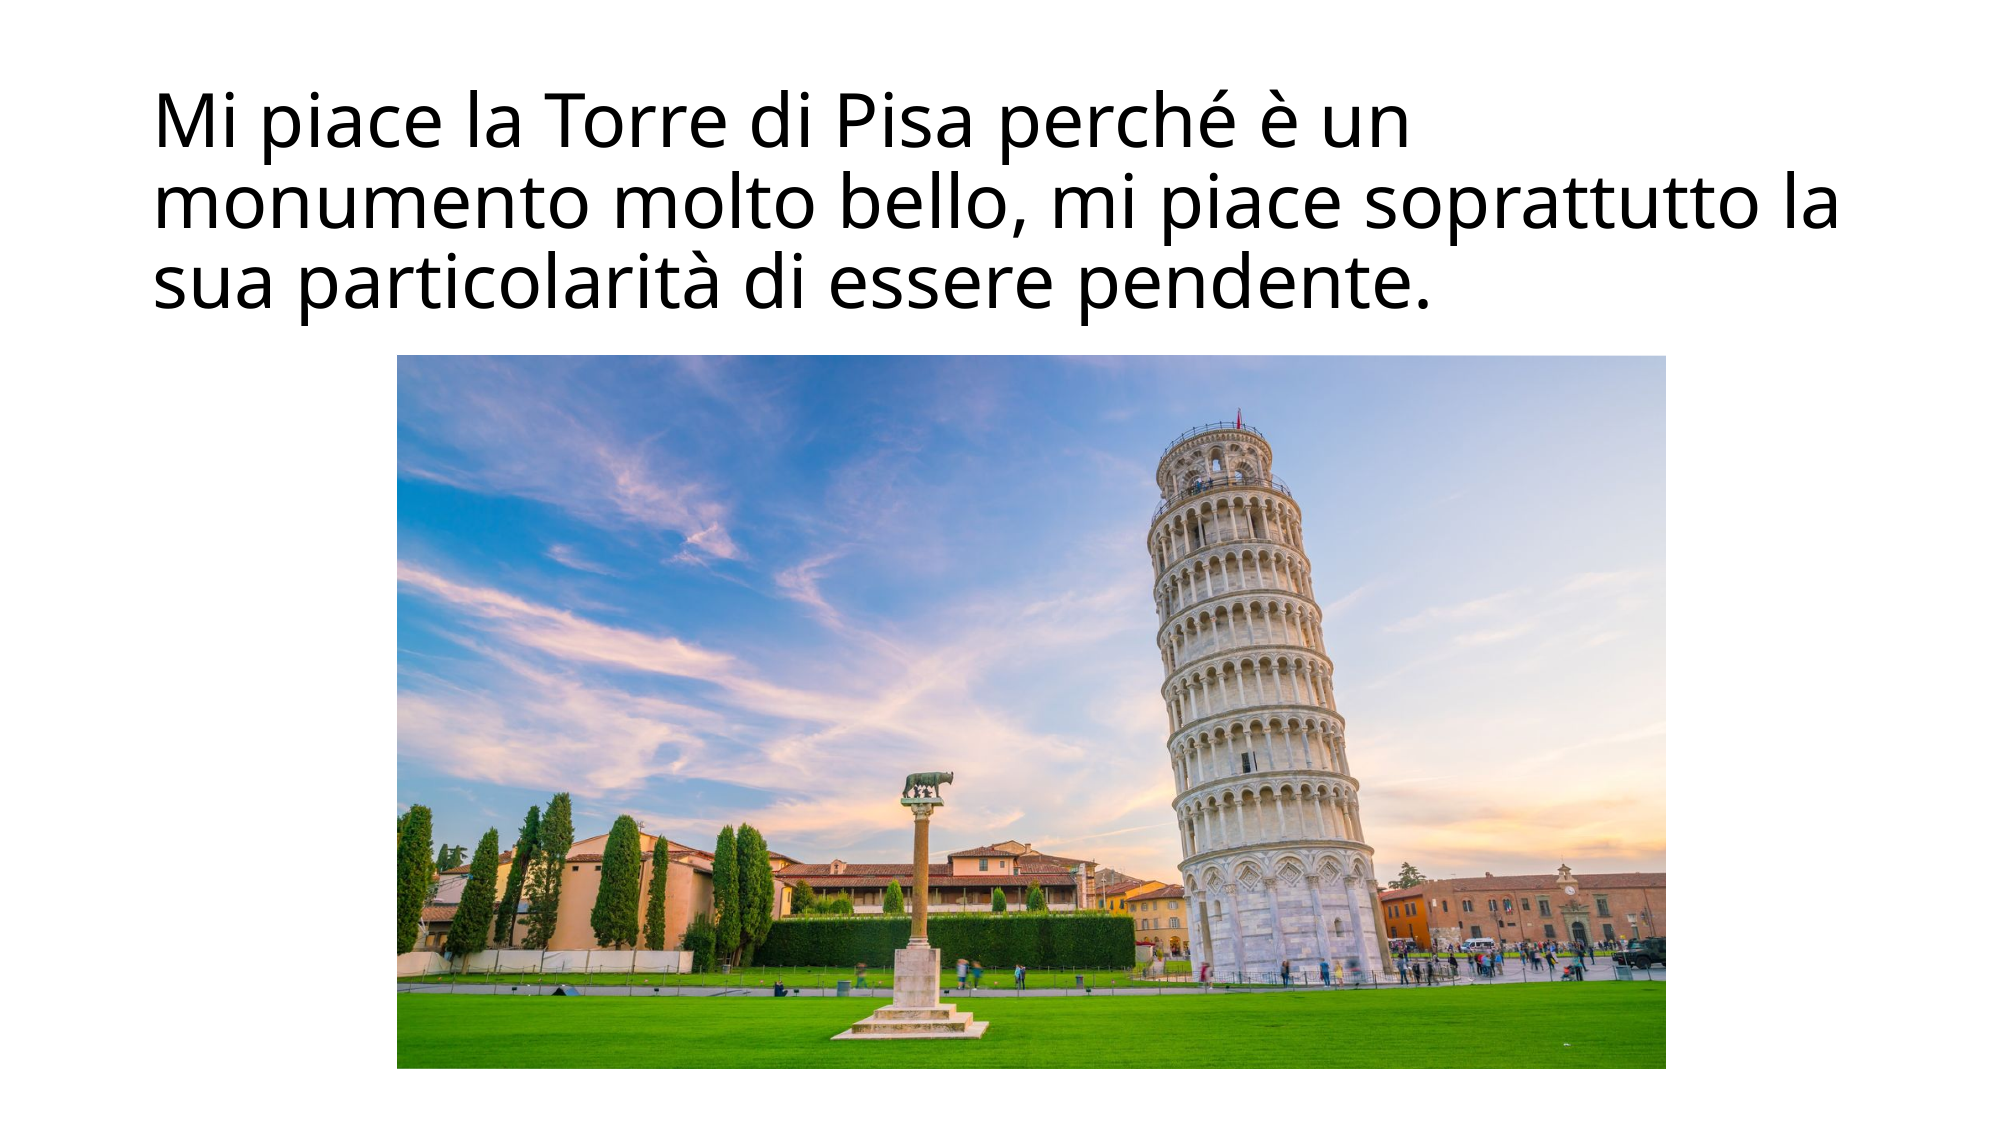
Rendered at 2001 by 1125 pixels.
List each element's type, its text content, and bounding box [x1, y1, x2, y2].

title Mi piace la Torre di Pisa perché è un monumento molto bello, mi piace soprattutto la sua particolarità di essere pendente. [137, 75, 1863, 293]
picture [396, 354, 1666, 1069]
